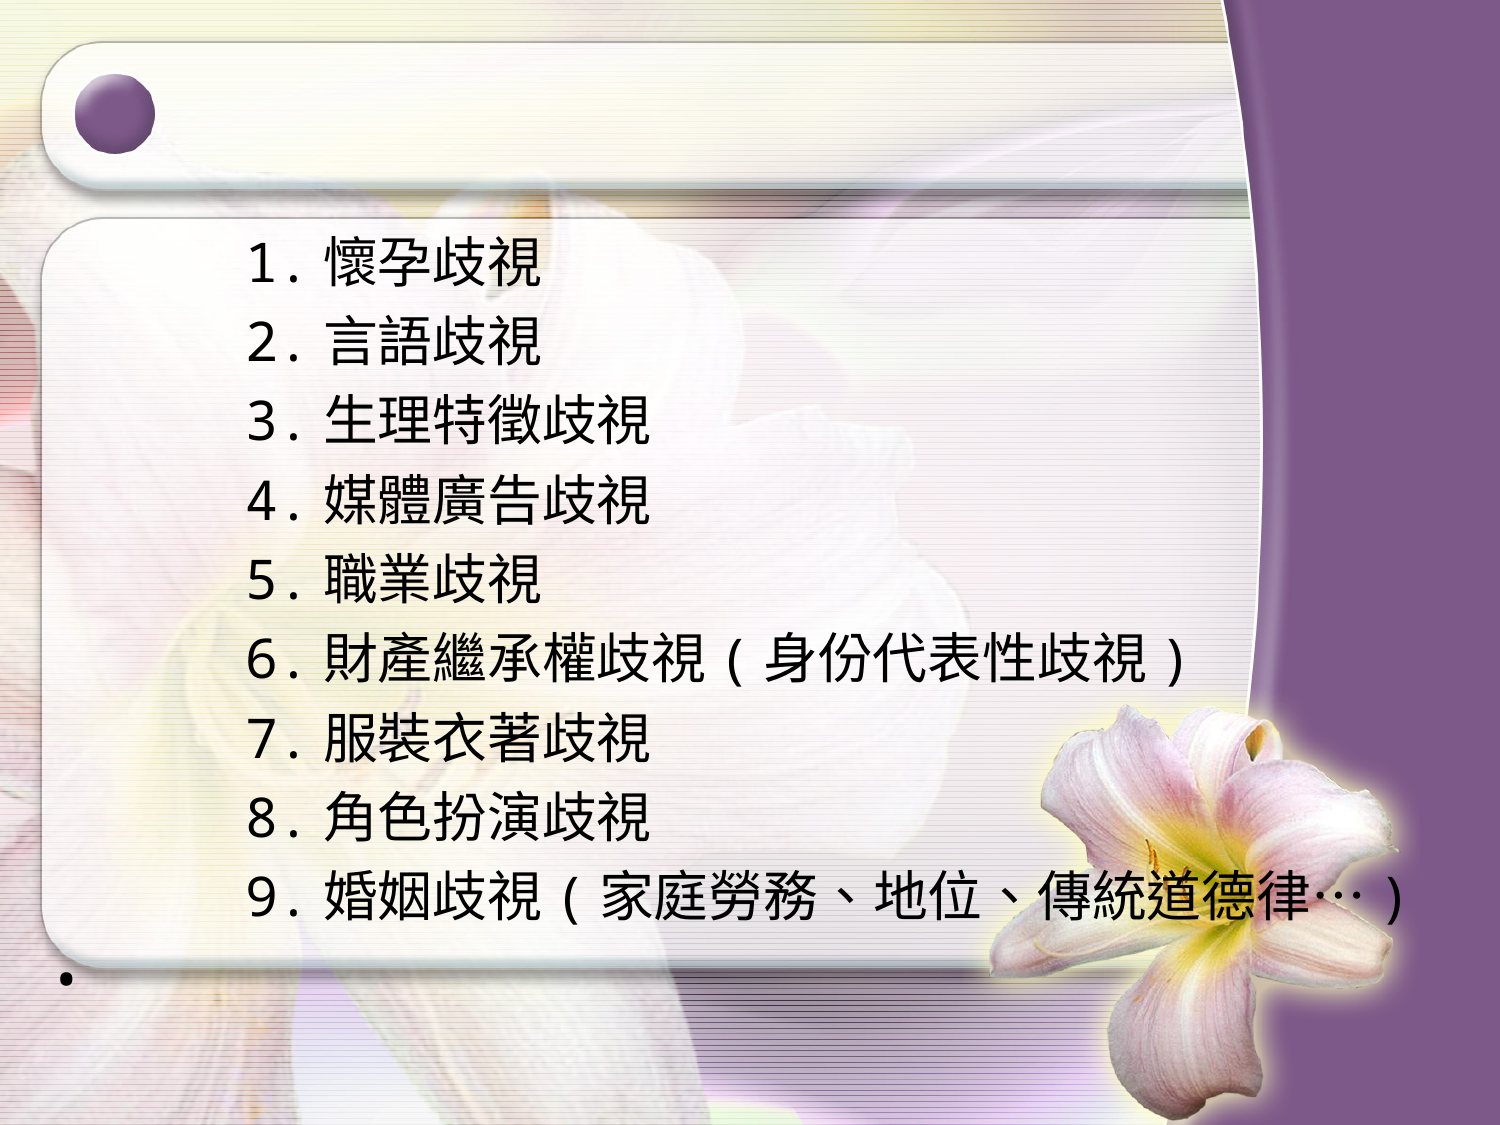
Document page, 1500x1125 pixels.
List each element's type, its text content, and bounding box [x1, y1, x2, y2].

list 1.懷孕歧視 2.言語歧視 3.生理特徵歧視 4.媒體廣告歧視 5.職業歧視 6.財產繼承權歧視(身份代表性歧視) 7.服裝衣著歧視 8.角色扮演歧視 9.婚姻歧視(家庭勞務、地位、傳統道德律…) [41, 220, 1427, 1005]
